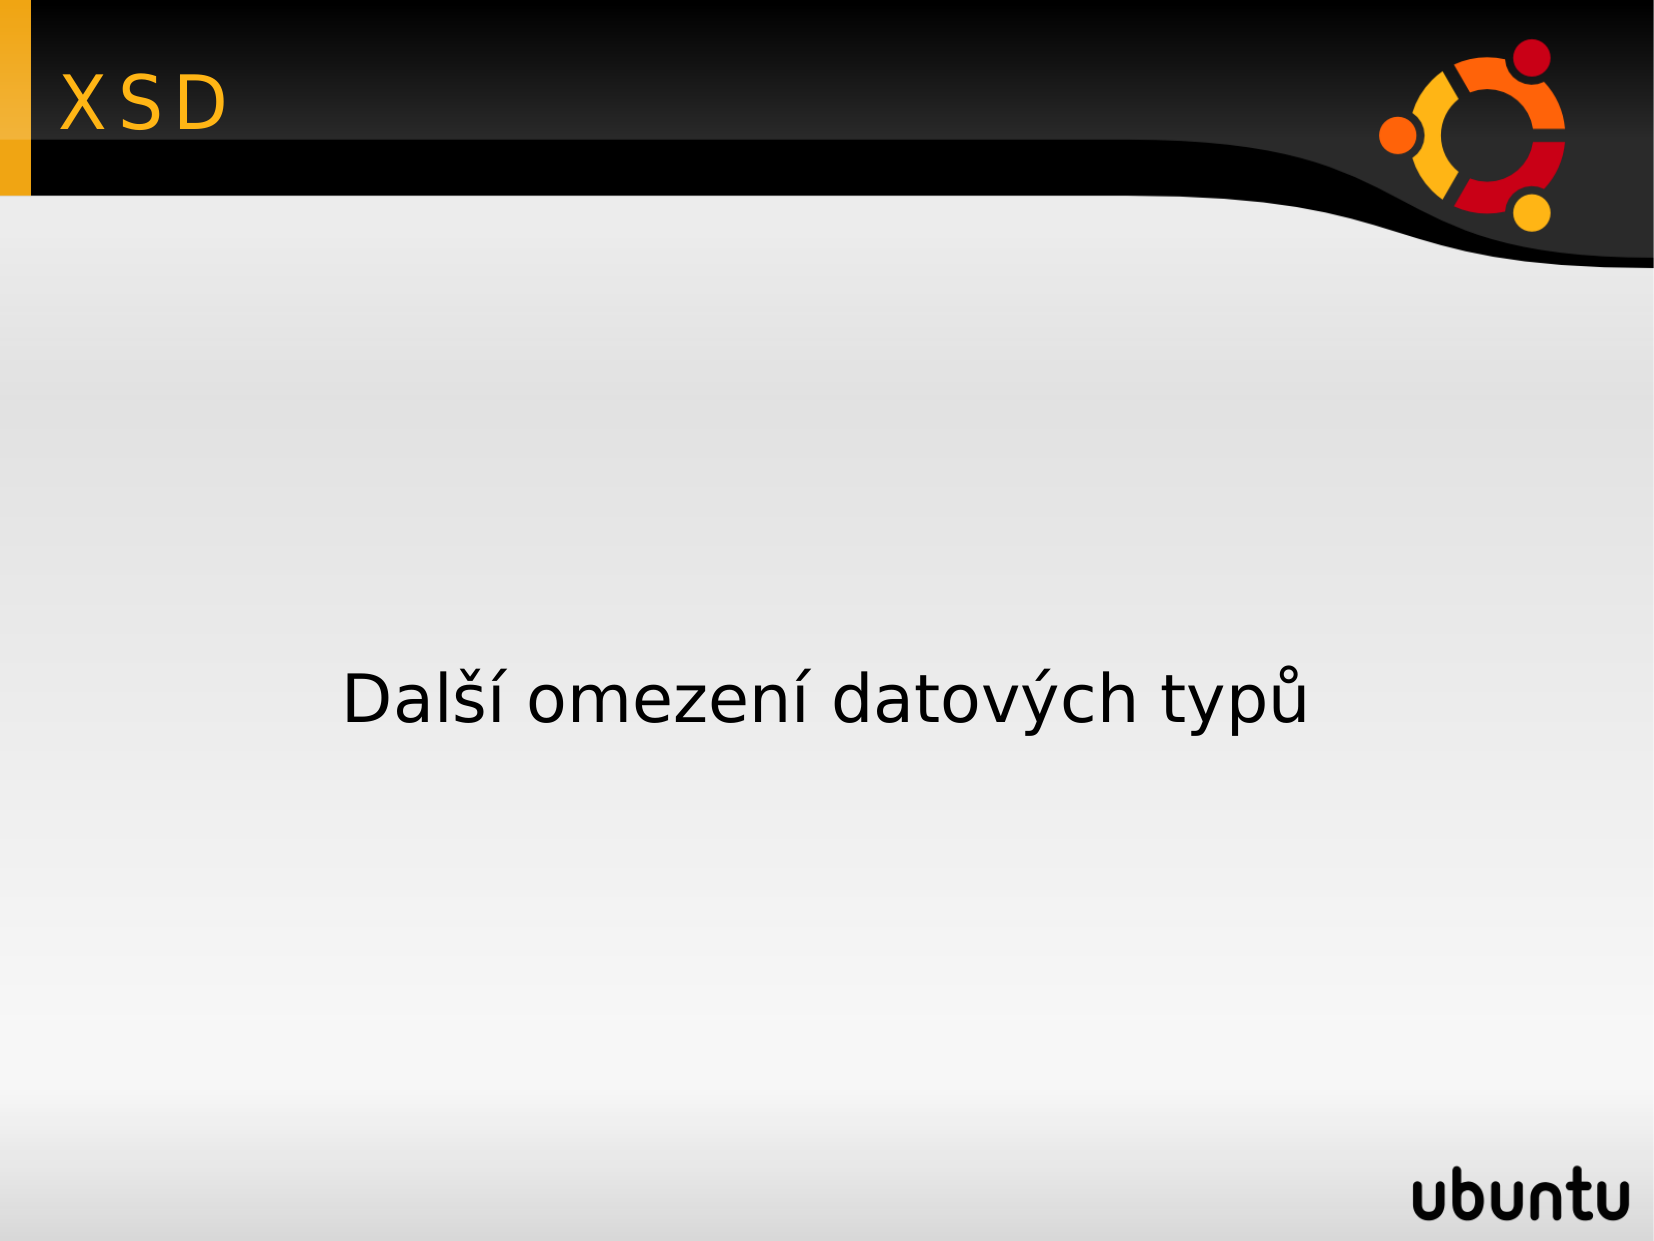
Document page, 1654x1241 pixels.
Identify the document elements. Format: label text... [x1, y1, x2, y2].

picture [0, 0, 1654, 1241]
title XSD [59, 29, 1270, 178]
subtitle Další omezení datových typů [82, 290, 1571, 1109]
